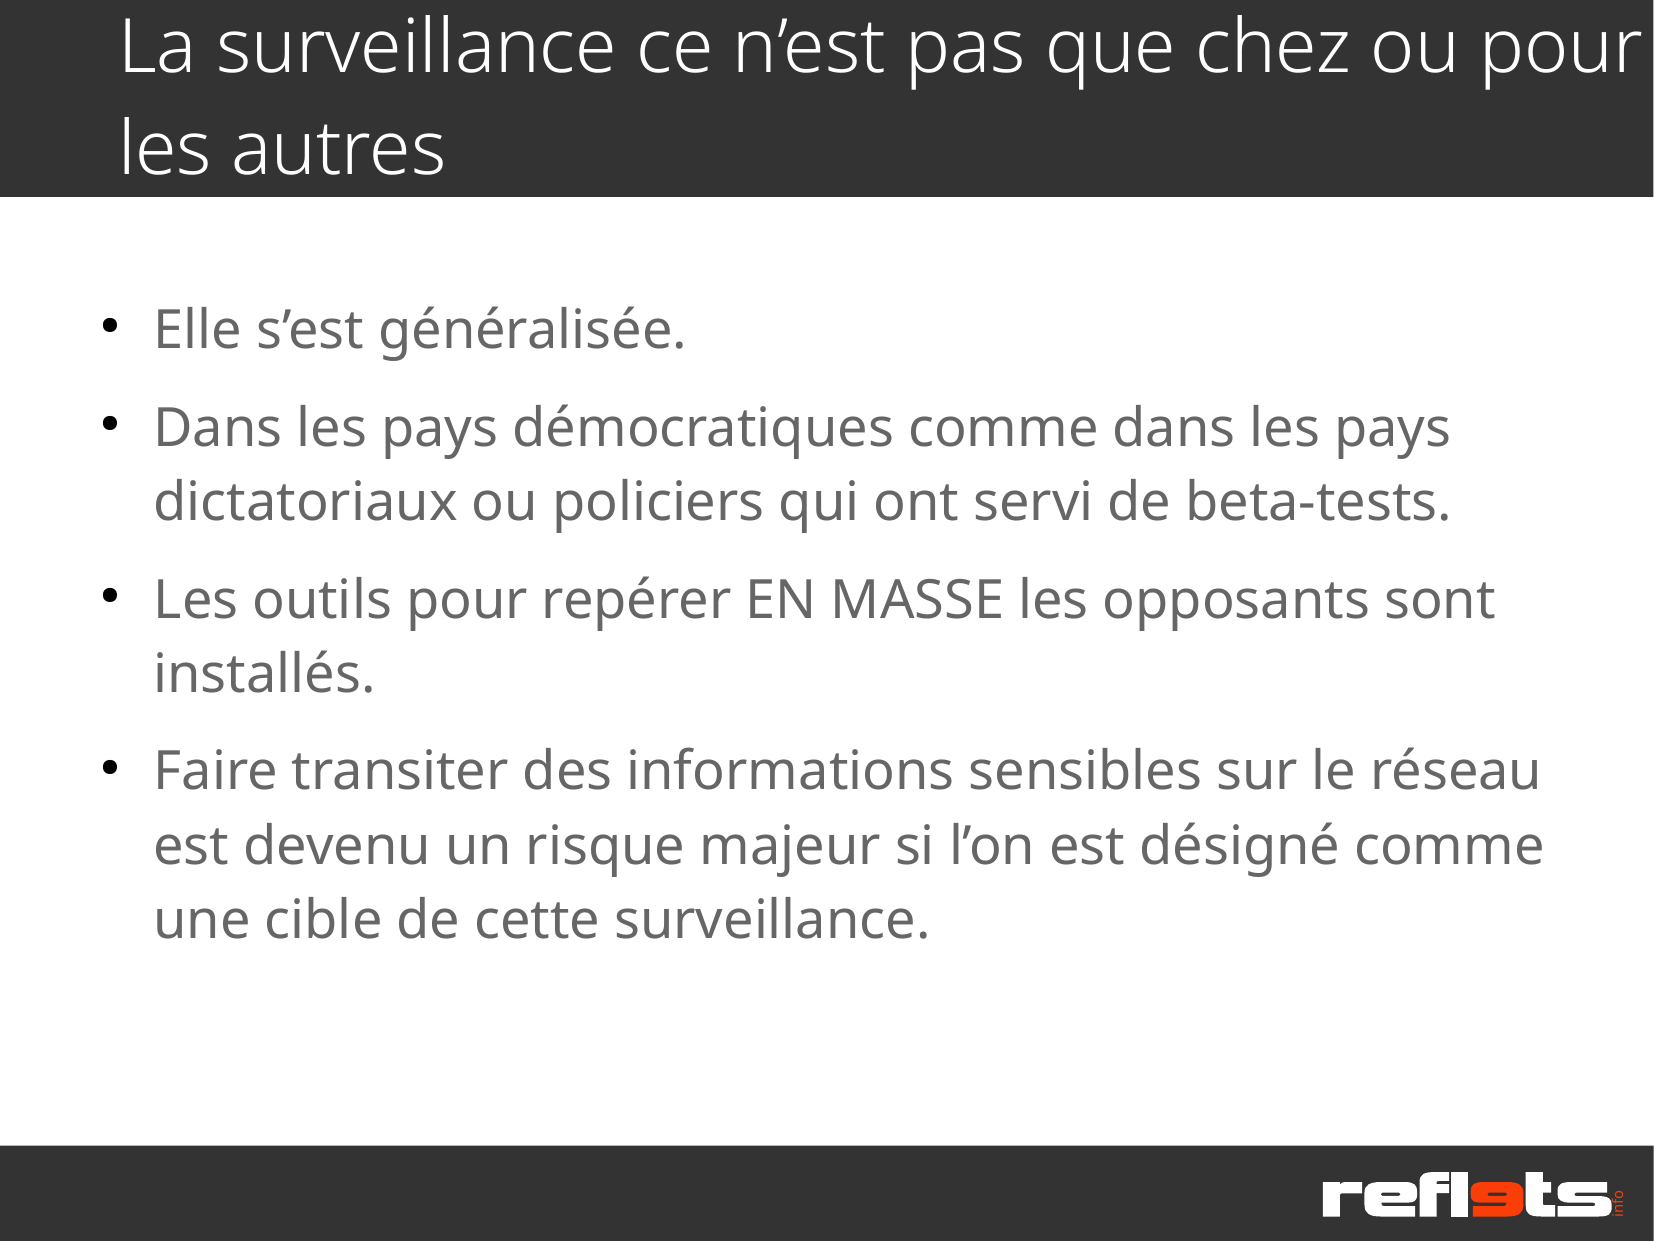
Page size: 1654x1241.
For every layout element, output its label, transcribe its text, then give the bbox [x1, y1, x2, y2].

list Elle s’est généralisée. Dans les pays démocratiques comme dans les pays dictatoriaux ou policiers qui ont servi de beta-tests. Les outils pour repérer EN MASSE les opposants sont installés. Faire transiter des informations sensibles sur le réseau est devenu un risque majeur si l’on est désigné comme une cible de cette surveillance. [82, 290, 1571, 1010]
title La surveillance ce n’est pas que chez ou pour les autres [0, 0, 1654, 189]
